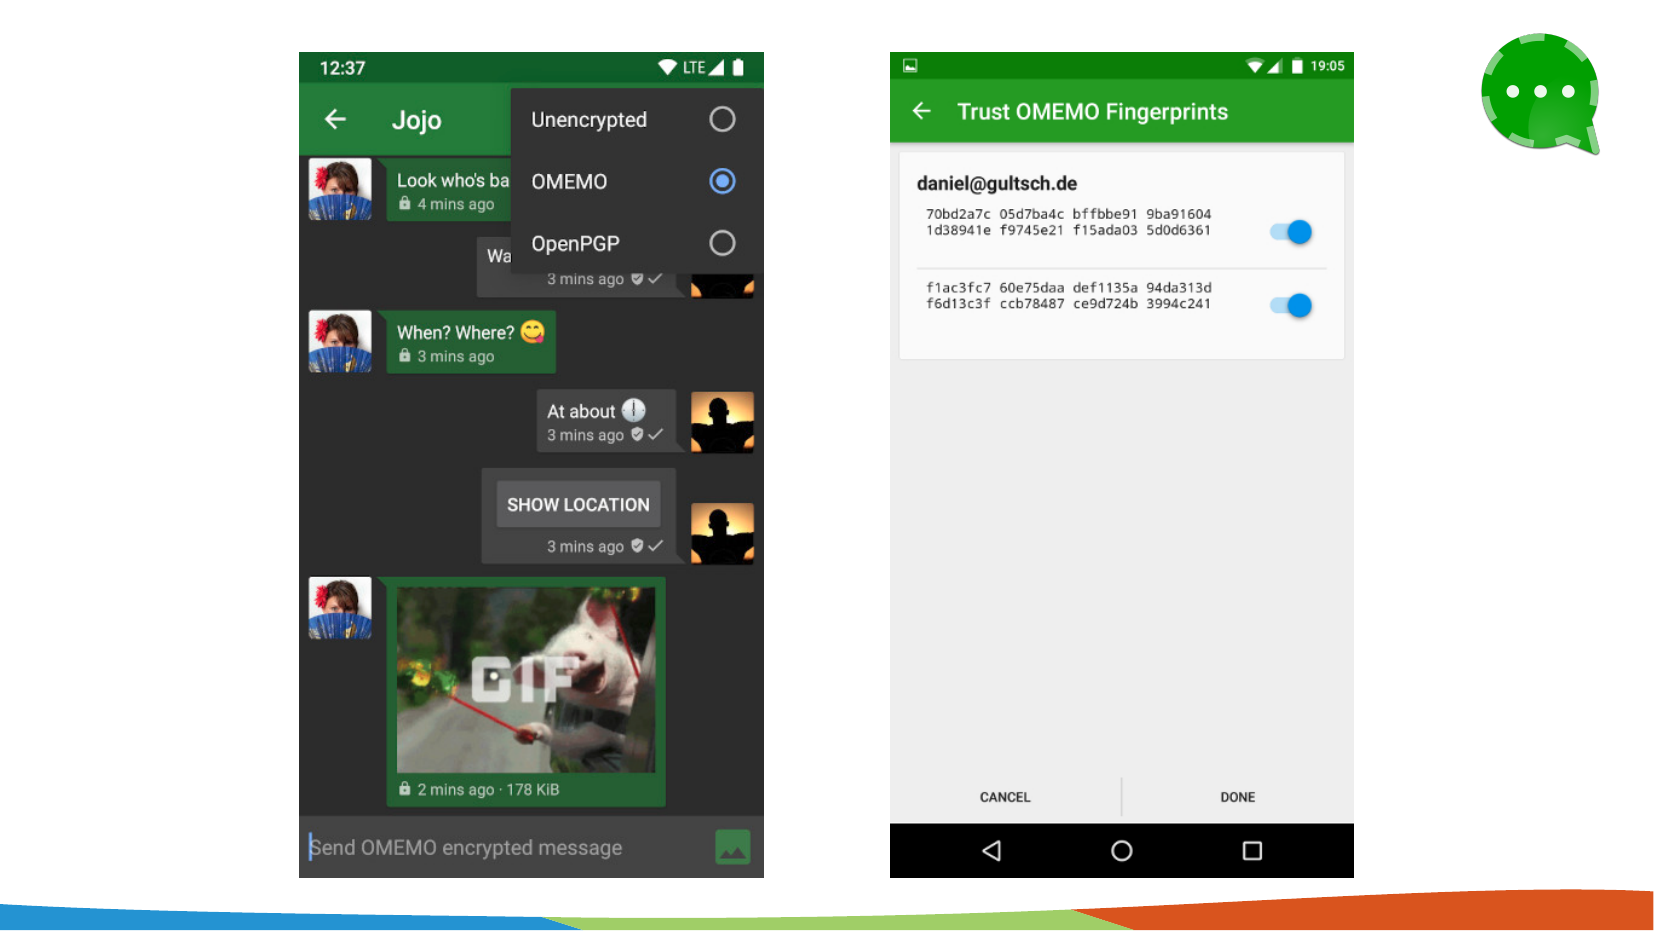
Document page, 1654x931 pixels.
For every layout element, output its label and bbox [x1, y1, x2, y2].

picture [890, 52, 1354, 878]
picture [299, 52, 764, 878]
picture [1476, 29, 1605, 158]
